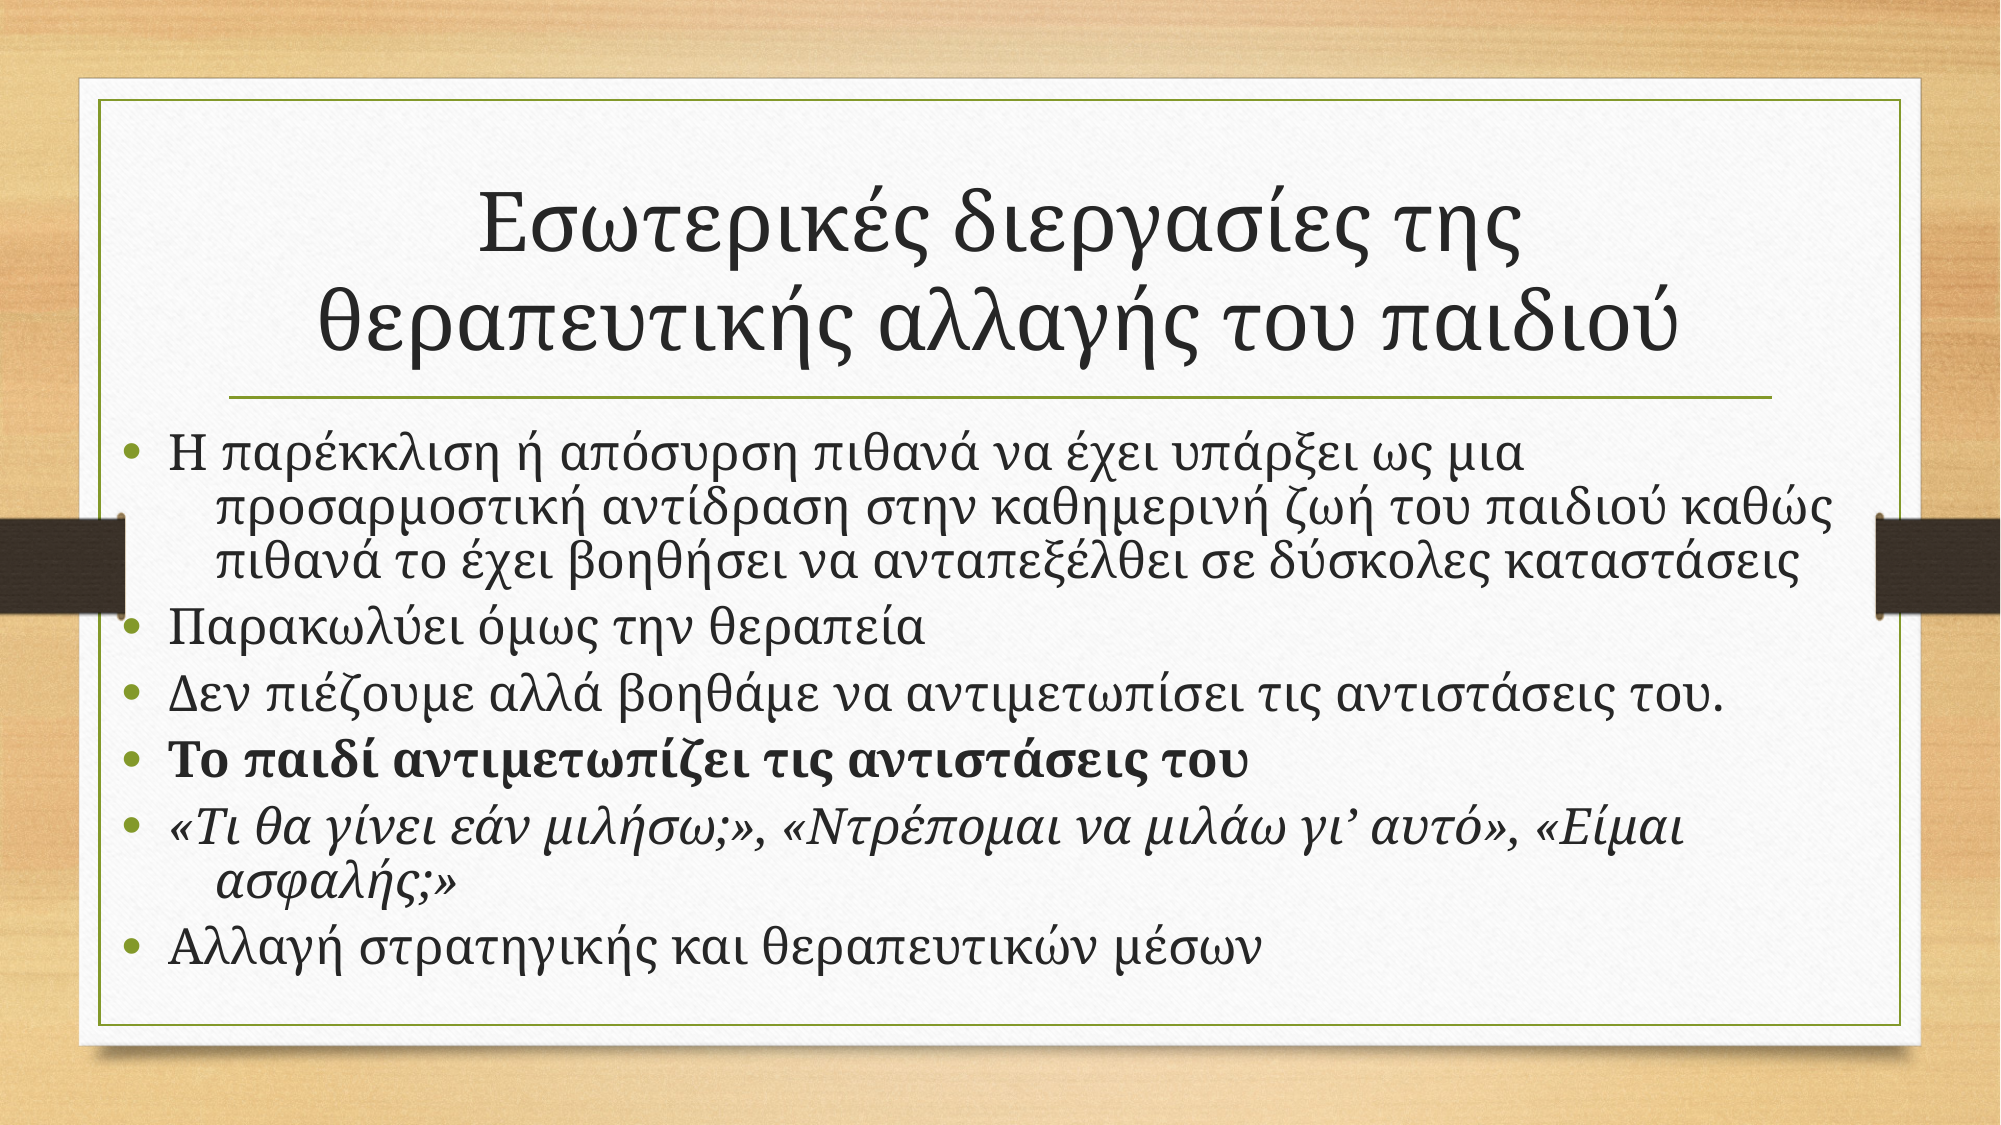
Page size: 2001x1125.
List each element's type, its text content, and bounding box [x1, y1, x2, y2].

list Η παρέκκλιση ή απόσυρση πιθανά να έχει υπάρξει ως μια προσαρμοστική αντίδραση στην καθημερινή ζωή του παιδιού καθώς πιθανά το έχει βοηθήσει να ανταπεξέλθει σε δύσκολες καταστάσεις Παρακωλύει όμως την θεραπεία Δεν πιέζουμε αλλά βοηθάμε να αντιμετωπίσει τις αντιστάσεις του. Το παιδί αντιμετωπίζει τις αντιστάσεις του «Τι θα γίνει εάν μιλήσω;», «Ντρέπομαι να μιλάω γι’ αυτό», «Είμαι ασφαλής;» Αλλαγή στρατηγικής και θεραπευτικών μέσων [106, 419, 1897, 1019]
title Εσωτερικές διεργασίες της θεραπευτικής αλλαγής του παιδιού [212, 161, 1788, 376]
